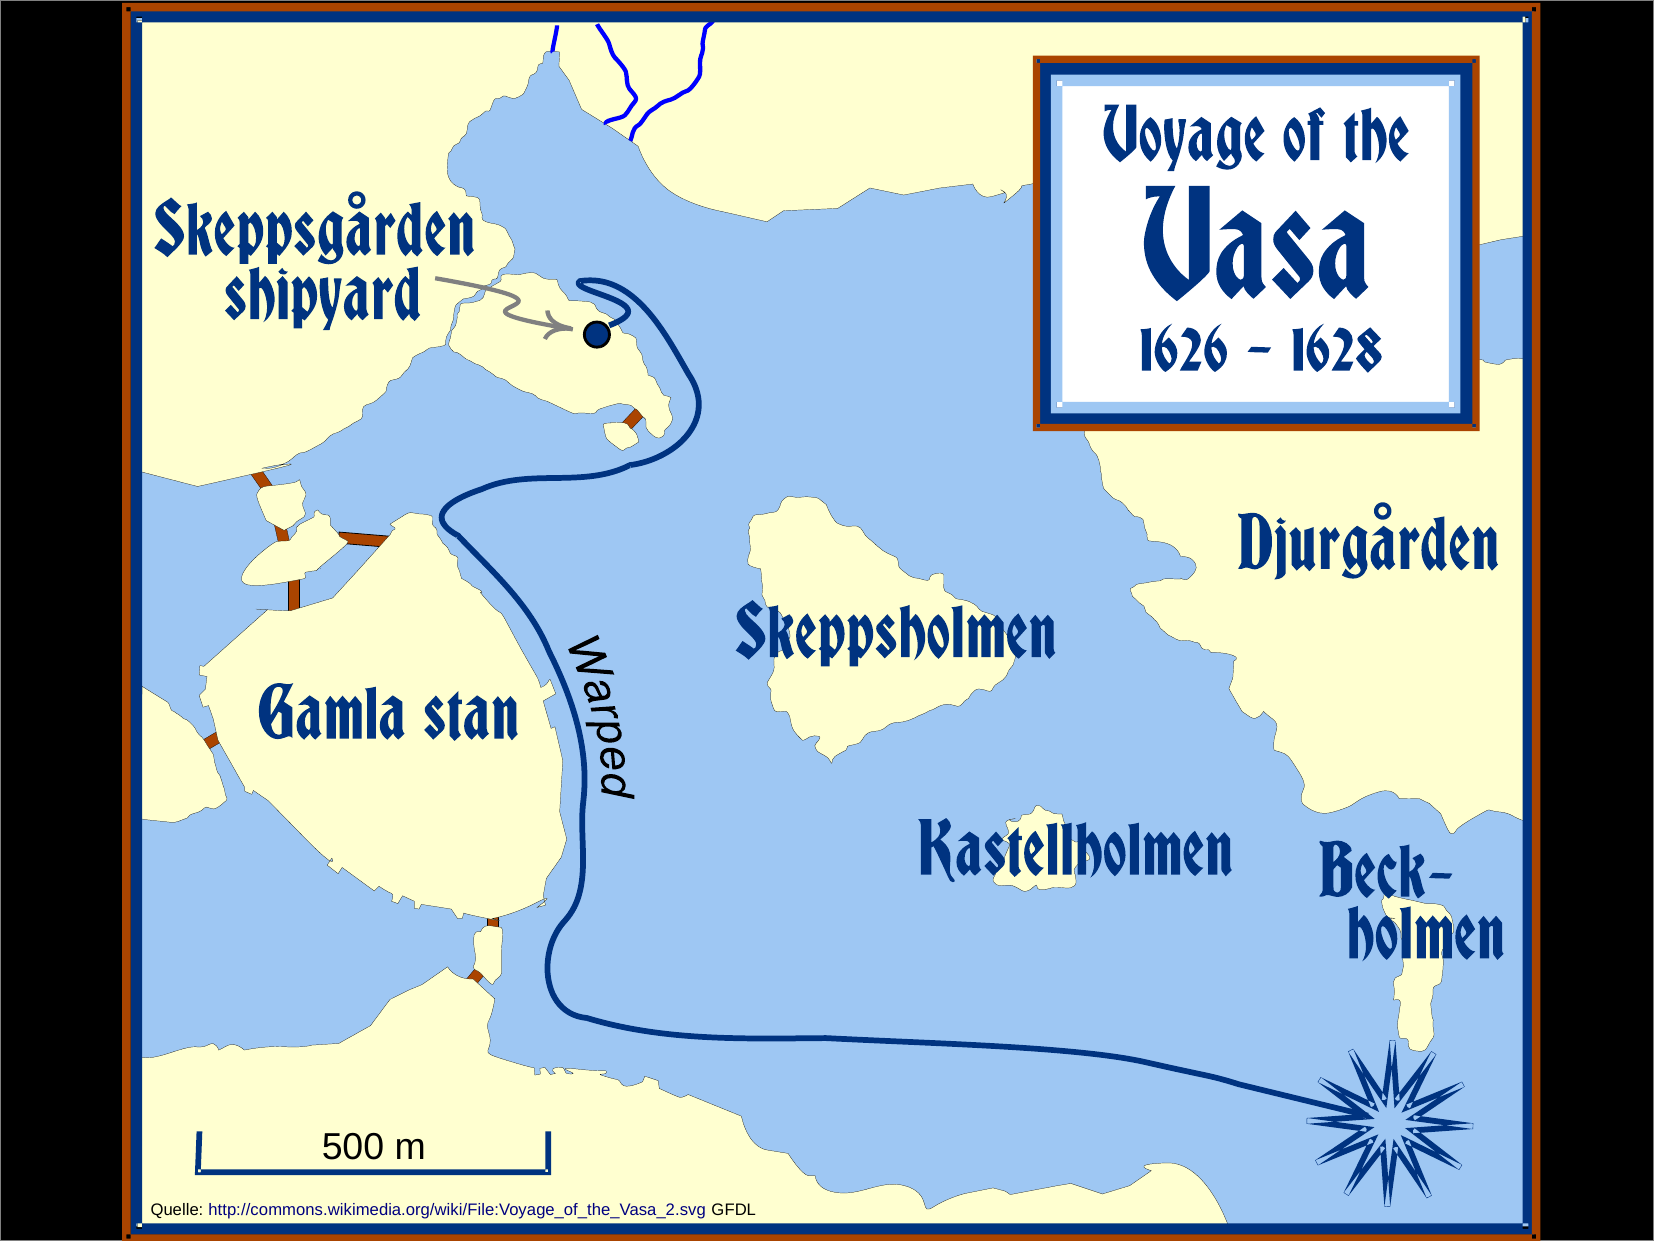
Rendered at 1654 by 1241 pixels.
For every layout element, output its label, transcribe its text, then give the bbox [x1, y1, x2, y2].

text_box Quelle: http://commons.wikimedia.org/wiki/File:Voyage_of_the_Vasa_2.svg GFDL [135, 1192, 775, 1227]
text_box [0, 0, 1654, 1241]
text_box 500 m [307, 1118, 441, 1176]
picture [122, 2, 1541, 1241]
